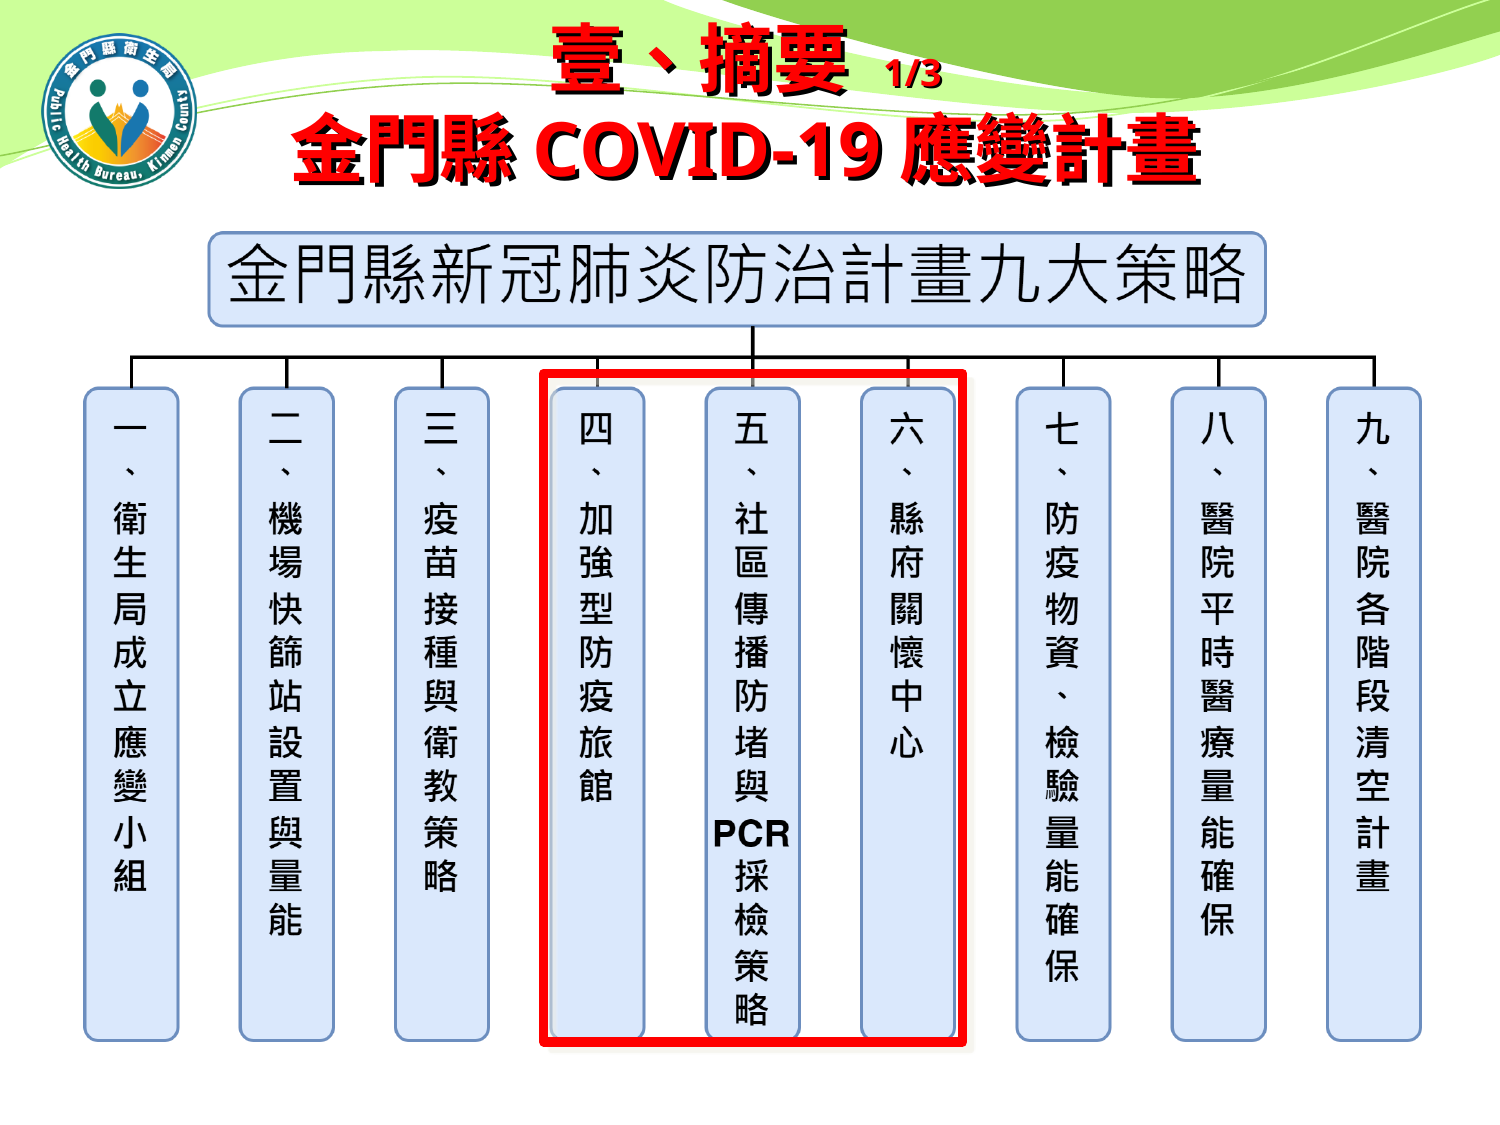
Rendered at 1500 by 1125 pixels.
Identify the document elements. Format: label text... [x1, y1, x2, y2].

picture [558, 387, 958, 1037]
picture [83, 231, 1422, 1042]
title 壹、摘要 1/3 金門縣COVID-19應變計畫 [69, 7, 1420, 195]
picture [41, 33, 69, 189]
